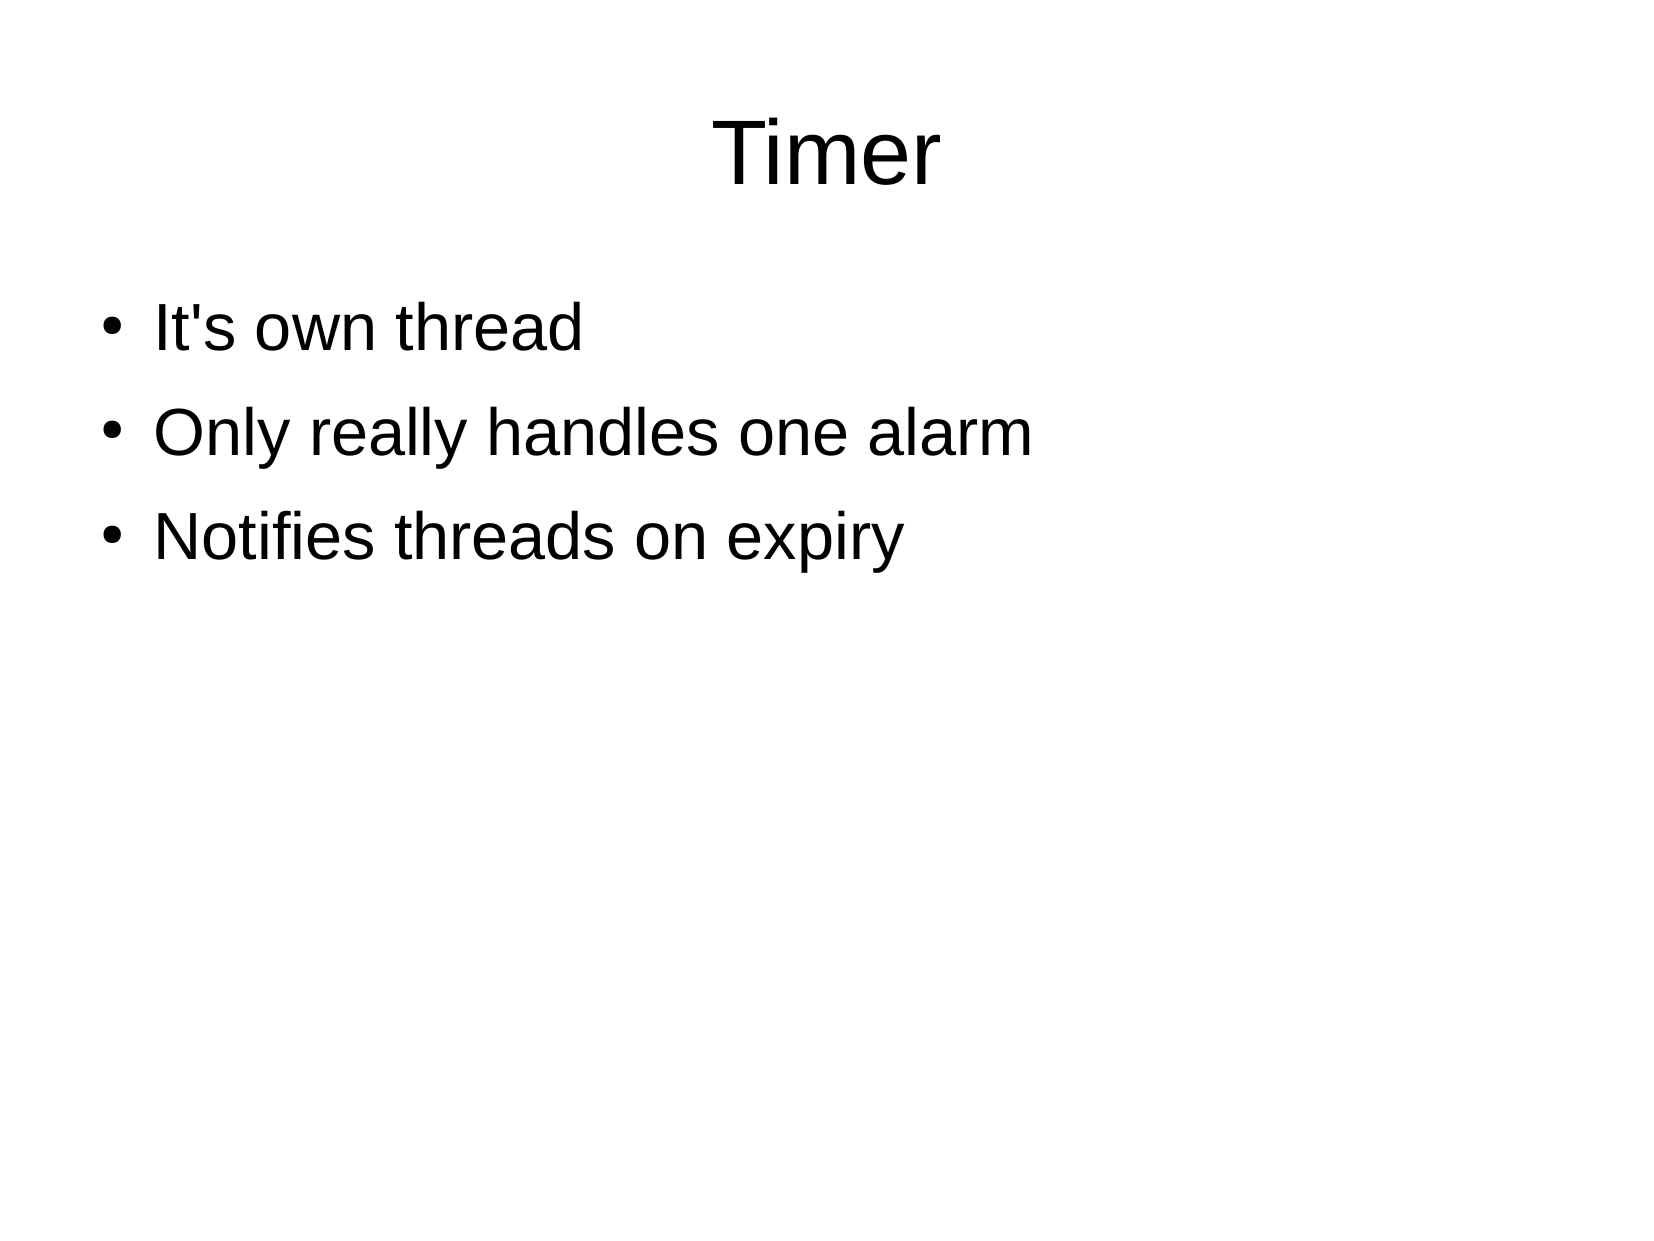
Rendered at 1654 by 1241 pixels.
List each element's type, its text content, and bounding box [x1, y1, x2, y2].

title Timer [82, 49, 1571, 257]
list It's own thread Only really handles one alarm Notifies threads on expiry [82, 290, 1571, 1010]
